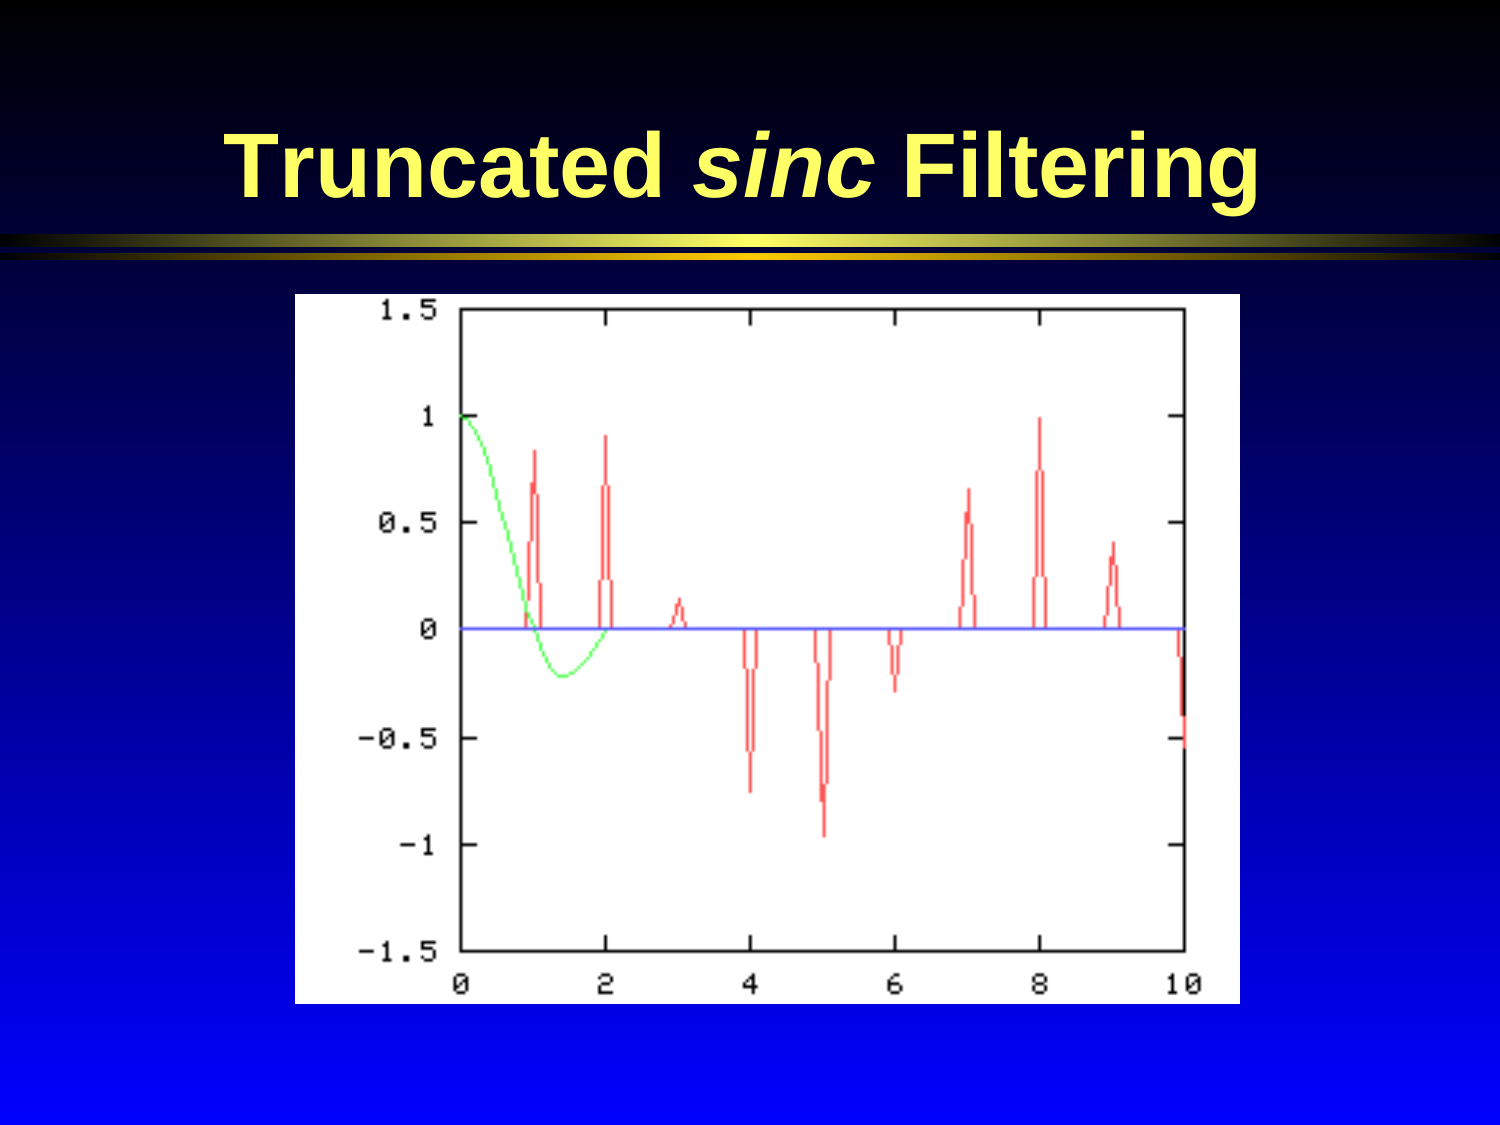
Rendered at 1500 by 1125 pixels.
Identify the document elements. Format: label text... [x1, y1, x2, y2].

picture [295, 294, 1240, 1004]
title Truncated sinc Filtering [99, 37, 1388, 225]
